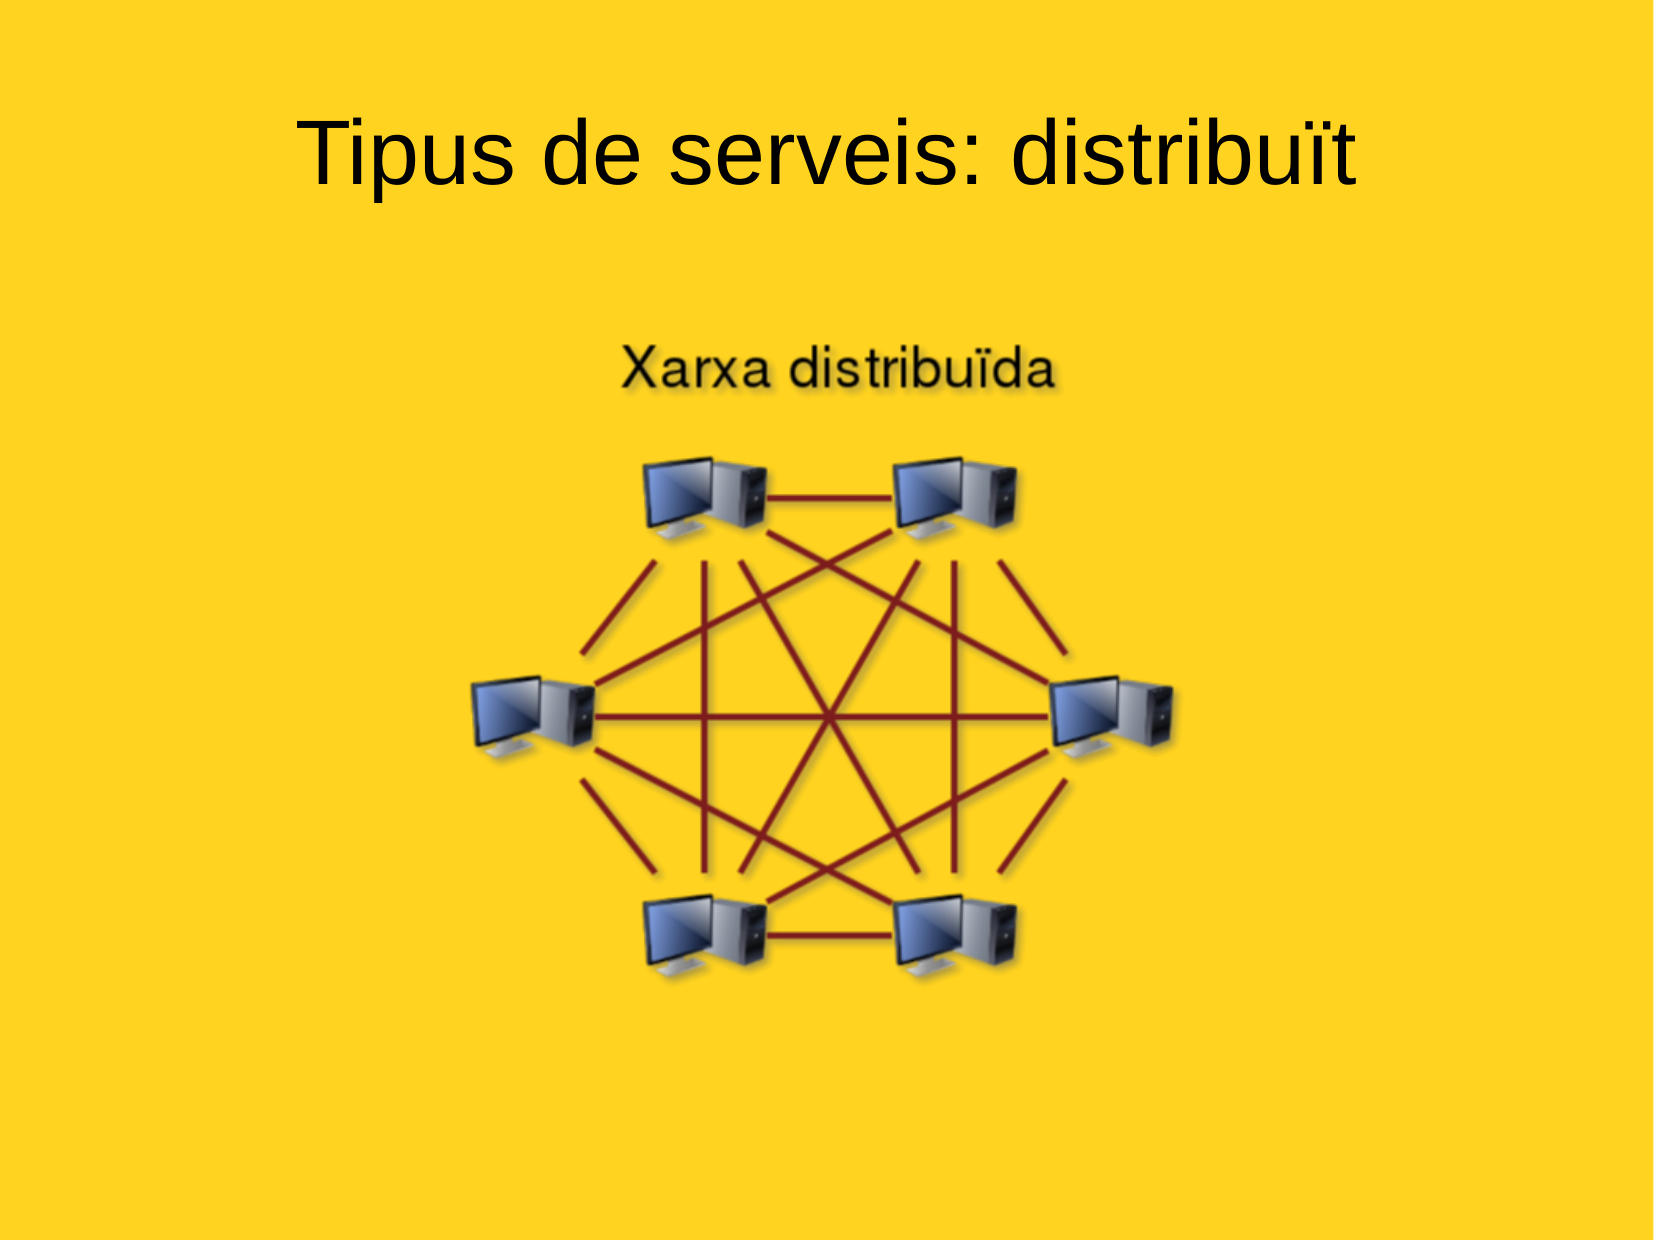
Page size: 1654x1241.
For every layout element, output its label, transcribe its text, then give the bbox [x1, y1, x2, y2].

title Tipus de serveis: distribuït [82, 49, 1571, 257]
picture [468, 290, 1185, 1010]
